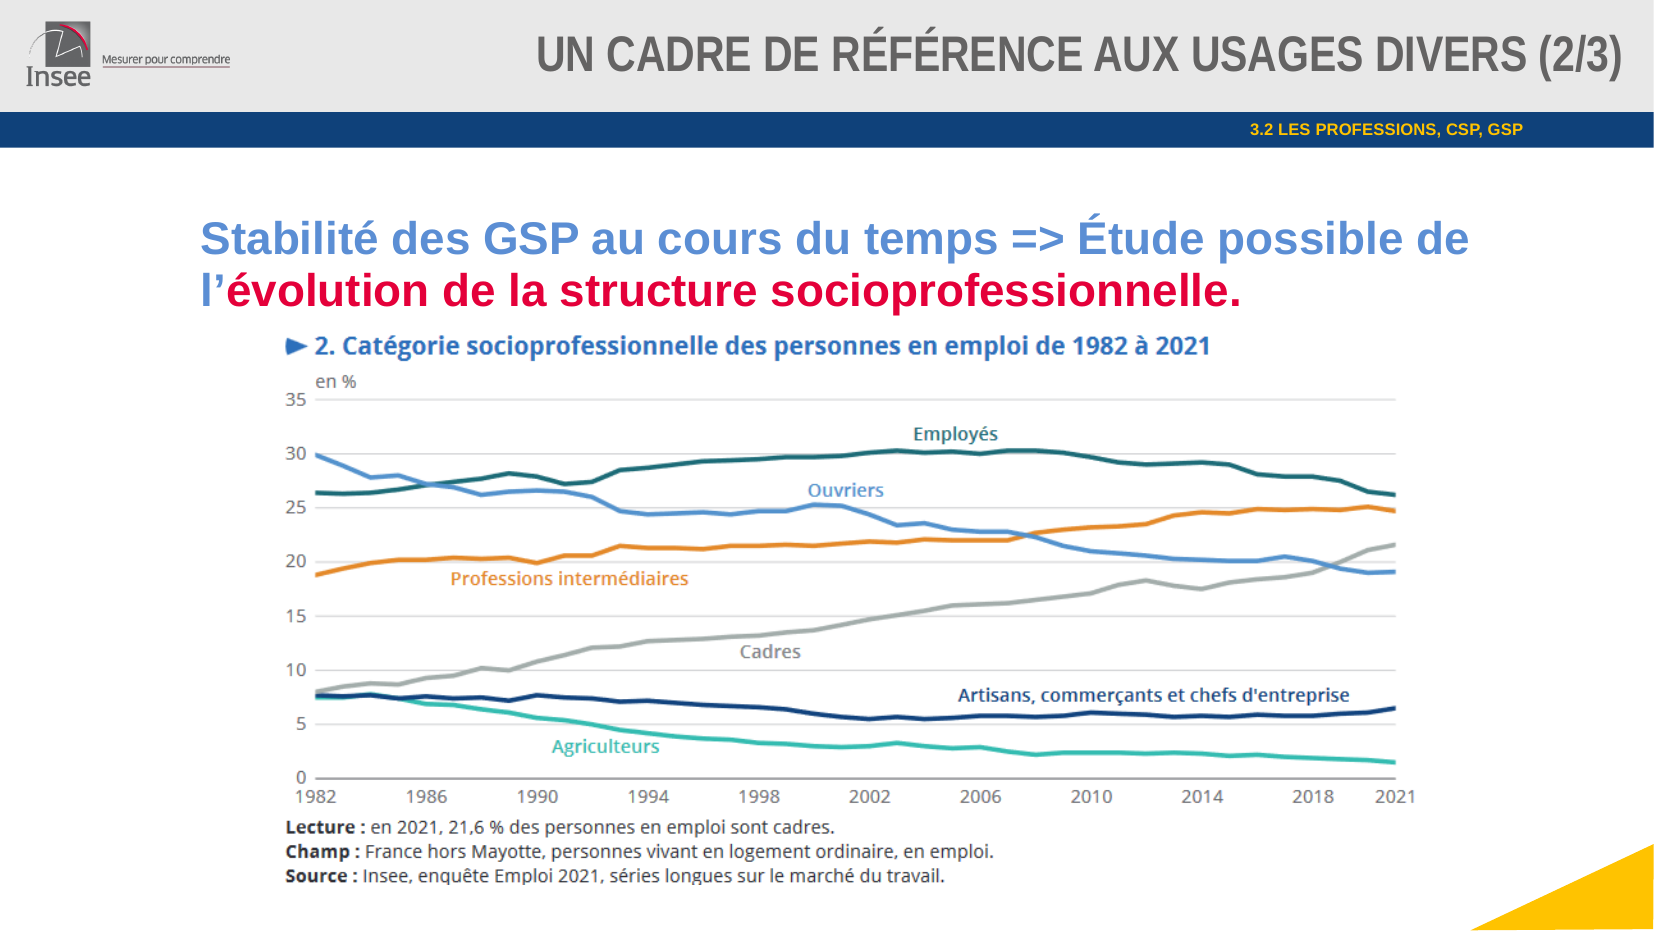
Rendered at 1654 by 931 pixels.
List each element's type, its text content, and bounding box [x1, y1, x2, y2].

picture [283, 324, 1418, 885]
picture [23, 0, 230, 89]
title Un cadre de référence aux usages divers (2/3) [265, 0, 1625, 107]
list Stabilité des GSP au cours du temps => Étude possible de l’évolution de la structure socioprofessionnelle. [59, 147, 1654, 910]
